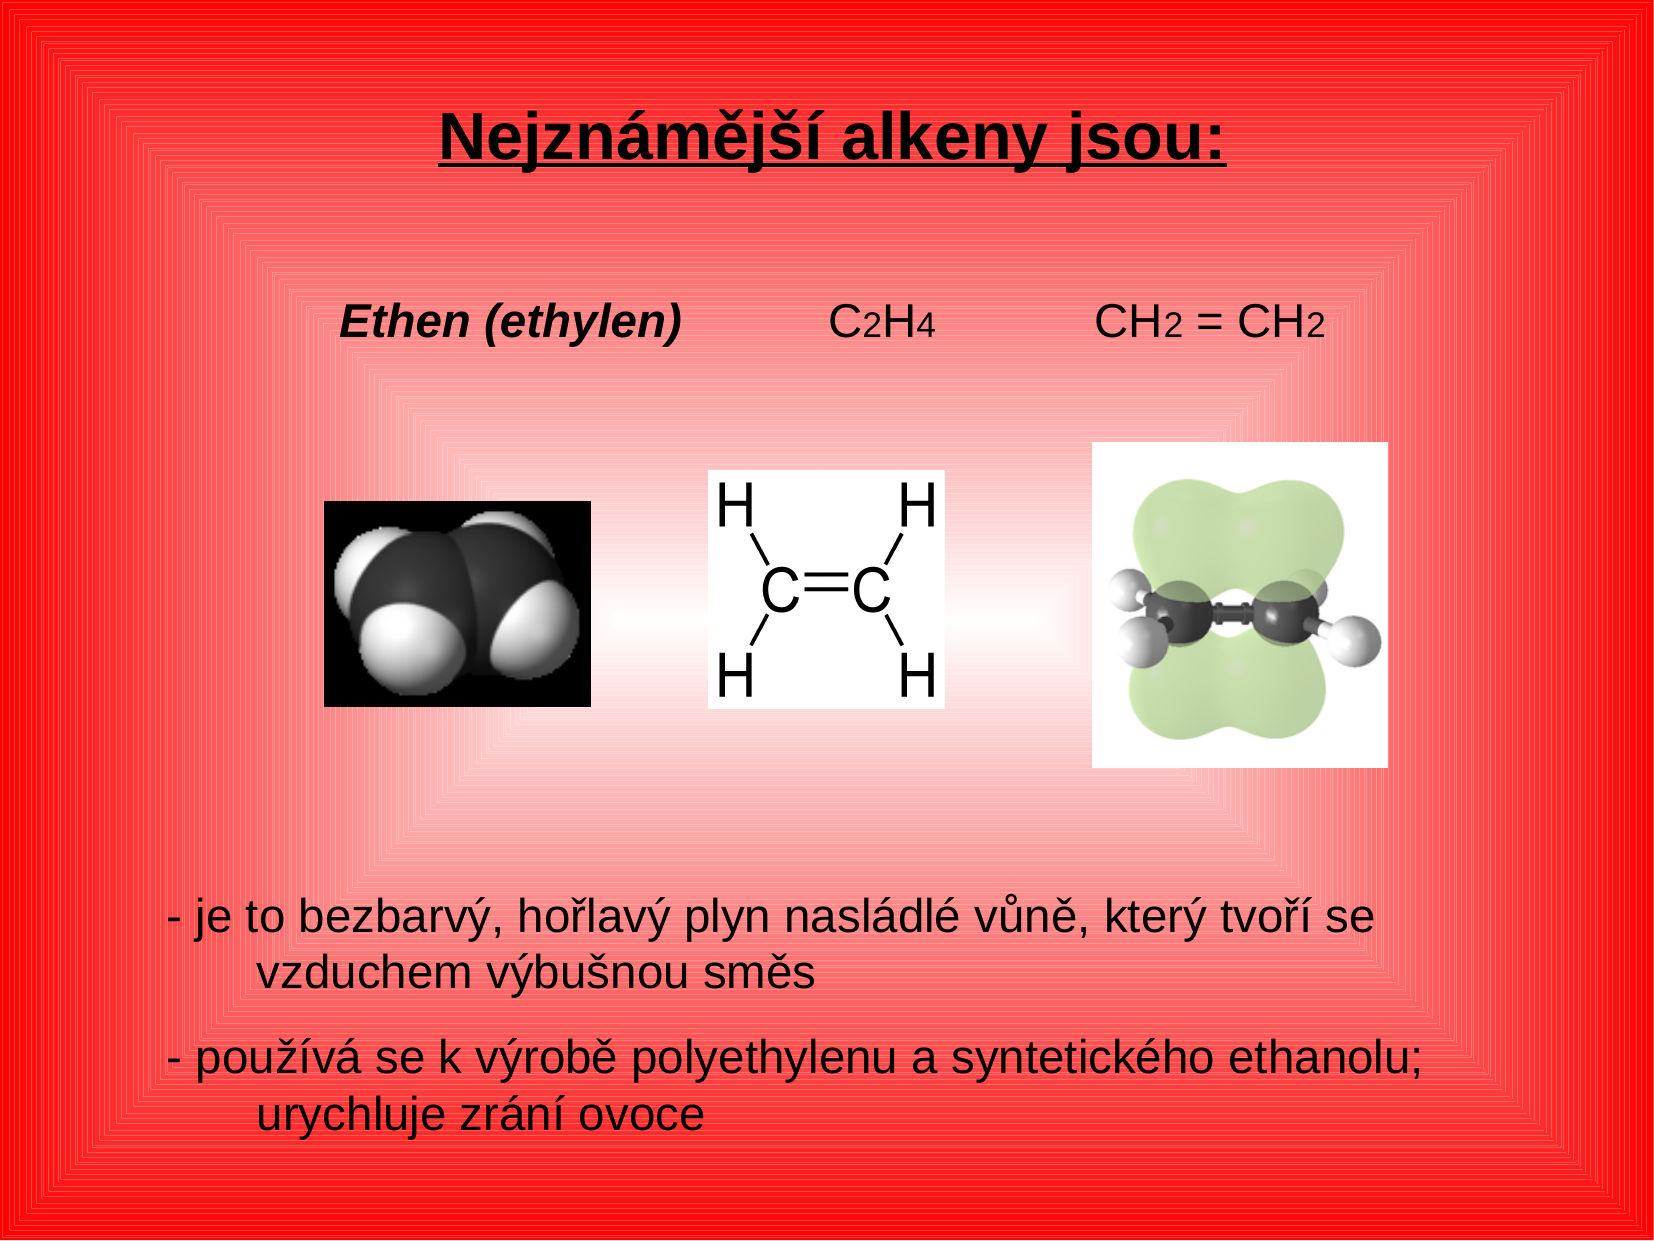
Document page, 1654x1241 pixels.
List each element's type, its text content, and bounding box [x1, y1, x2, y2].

list Ethen (ethylen) C2H4 CH2 = CH2 - je to bezbarvý, hořlavý plyn nasládlé vůně, který tvoří se vzduchem výbušnou směs - používá se k výrobě polyethylenu a syntetického ethanolu; urychluje zrání ovoce [82, 290, 1571, 1141]
picture [324, 501, 591, 707]
picture [1092, 442, 1388, 768]
picture [708, 470, 945, 709]
title Nejznámější alkeny jsou: [88, 29, 1577, 237]
